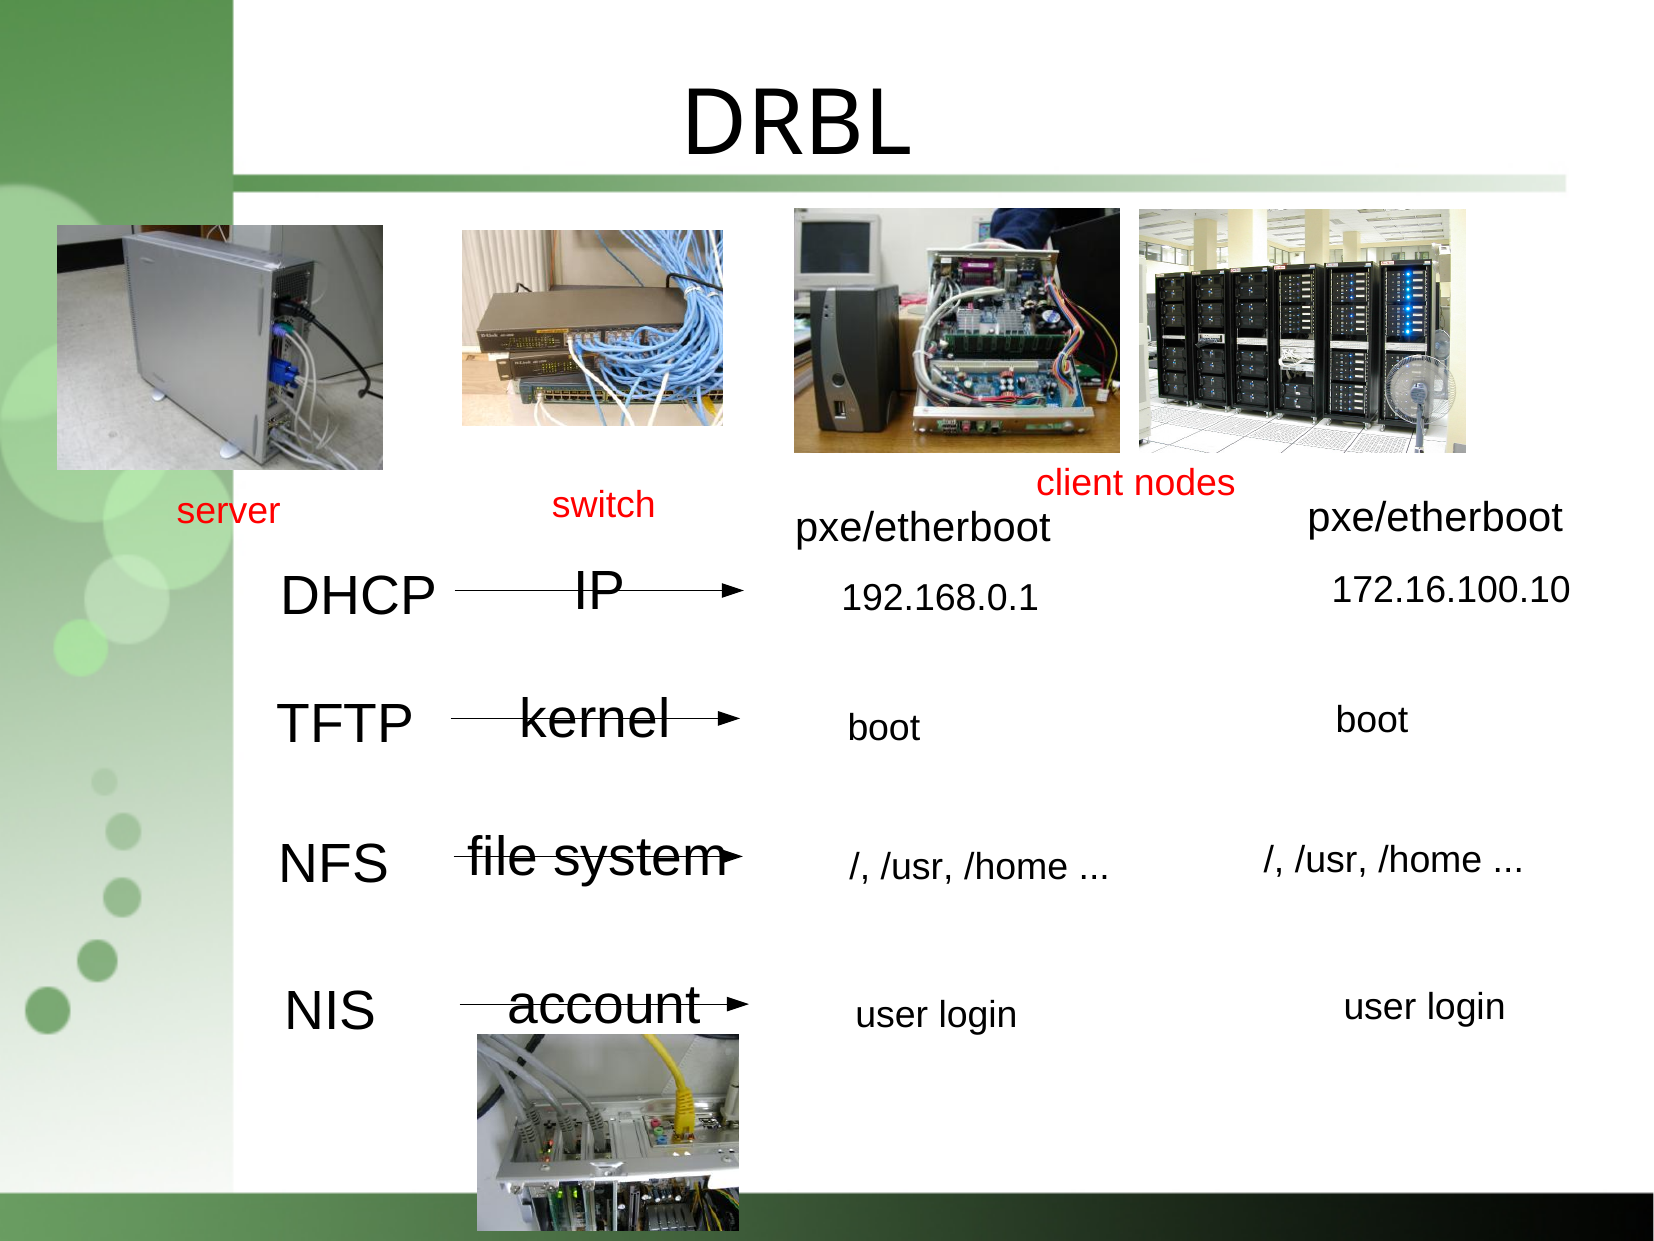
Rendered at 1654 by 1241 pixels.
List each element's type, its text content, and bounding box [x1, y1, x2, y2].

picture [0, 0, 1654, 1241]
text_box /, /usr, /home ... [1248, 830, 1654, 905]
text_box 172.16.100.10 [1316, 561, 1613, 635]
text_box user login [1328, 978, 1569, 1053]
title DRBL [93, 42, 1500, 196]
text_box switch [537, 475, 684, 550]
text_box NIS [269, 972, 395, 1066]
text_box boot [832, 698, 949, 773]
text_box /, /usr, /home ... [834, 838, 1240, 913]
text_box 192.168.0.1 [826, 568, 1087, 643]
text_box TFTP [261, 685, 433, 778]
text_box pxe/etherboot [780, 496, 1095, 577]
text_box DHCP [265, 557, 455, 650]
text_box client nodes [1021, 454, 1275, 529]
text_box NFS [263, 824, 407, 918]
text_box server [161, 482, 310, 557]
text_box boot [1320, 690, 1437, 765]
text_box pxe/etherboot [1292, 486, 1607, 567]
text_box user login [840, 986, 1080, 1060]
